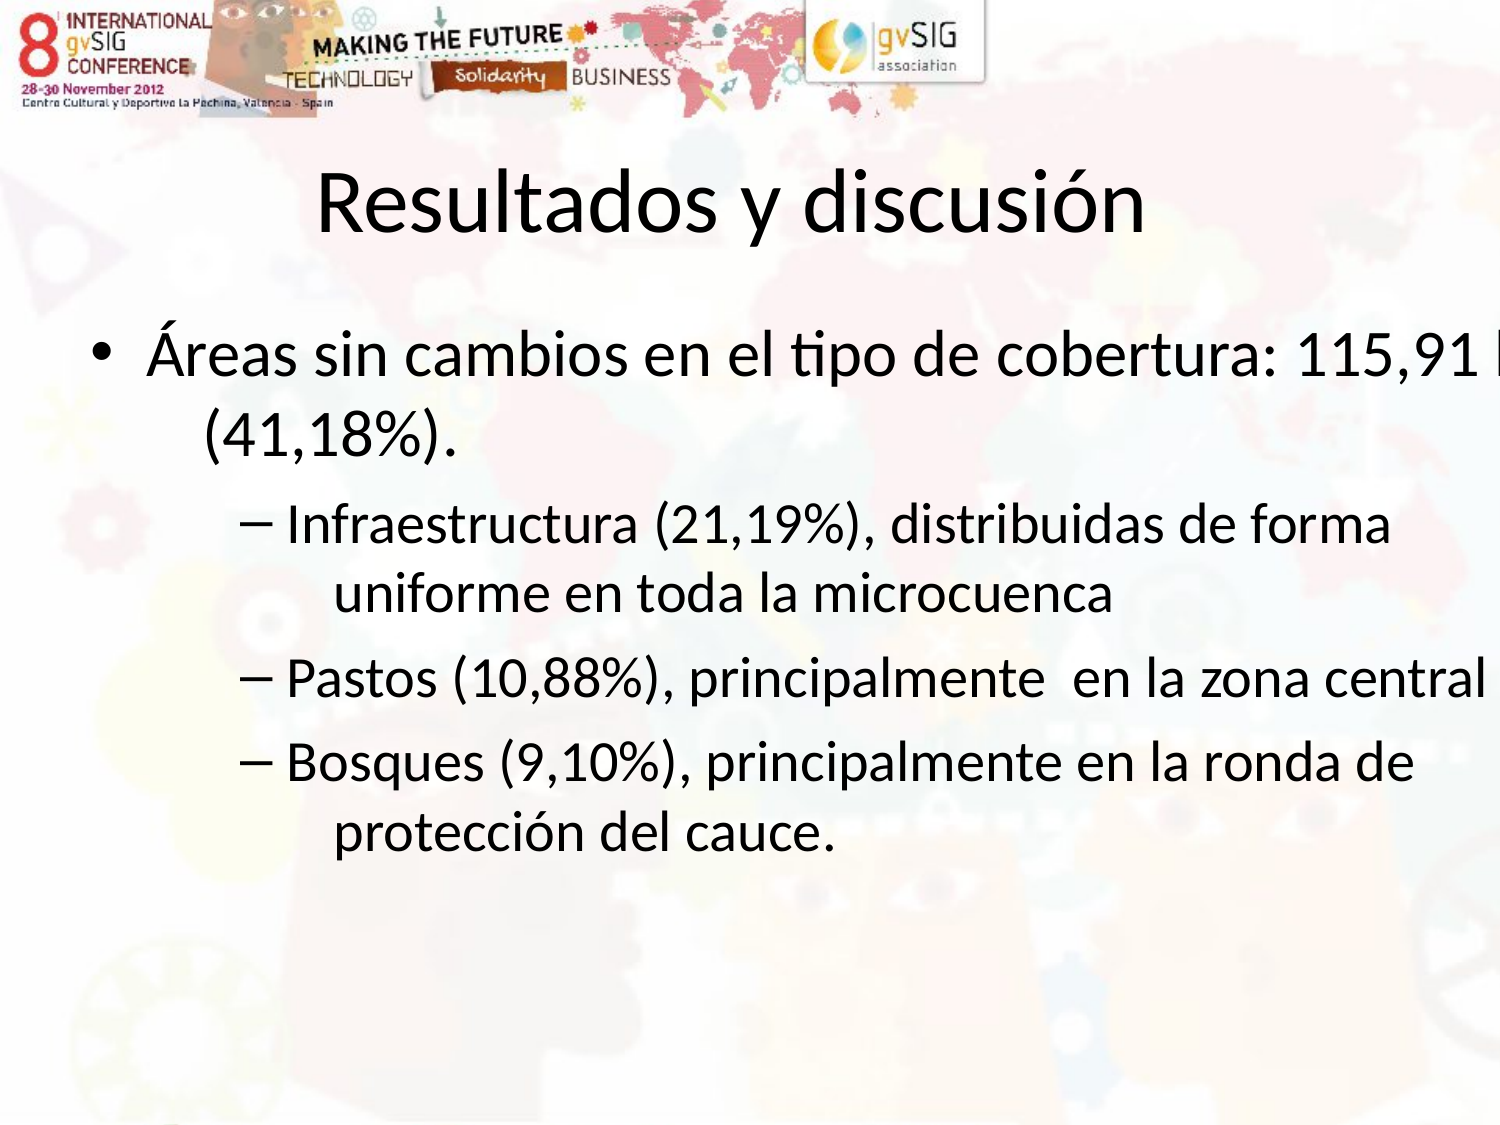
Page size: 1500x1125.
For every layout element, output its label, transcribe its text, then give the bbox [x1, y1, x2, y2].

list Áreas sin cambios en el tipo de cobertura: 115,91 ha (41,18%). Infraestructura (21,19%), distribuidas de forma uniforme en toda la microcuenca Pastos (10,88%), principalmente en la zona central Bosques (9,10%), principalmente en la ronda de protección del cauce. [75, 302, 1500, 1083]
title Resultados y discusión [57, 101, 1408, 290]
picture [0, 0, 1500, 1125]
